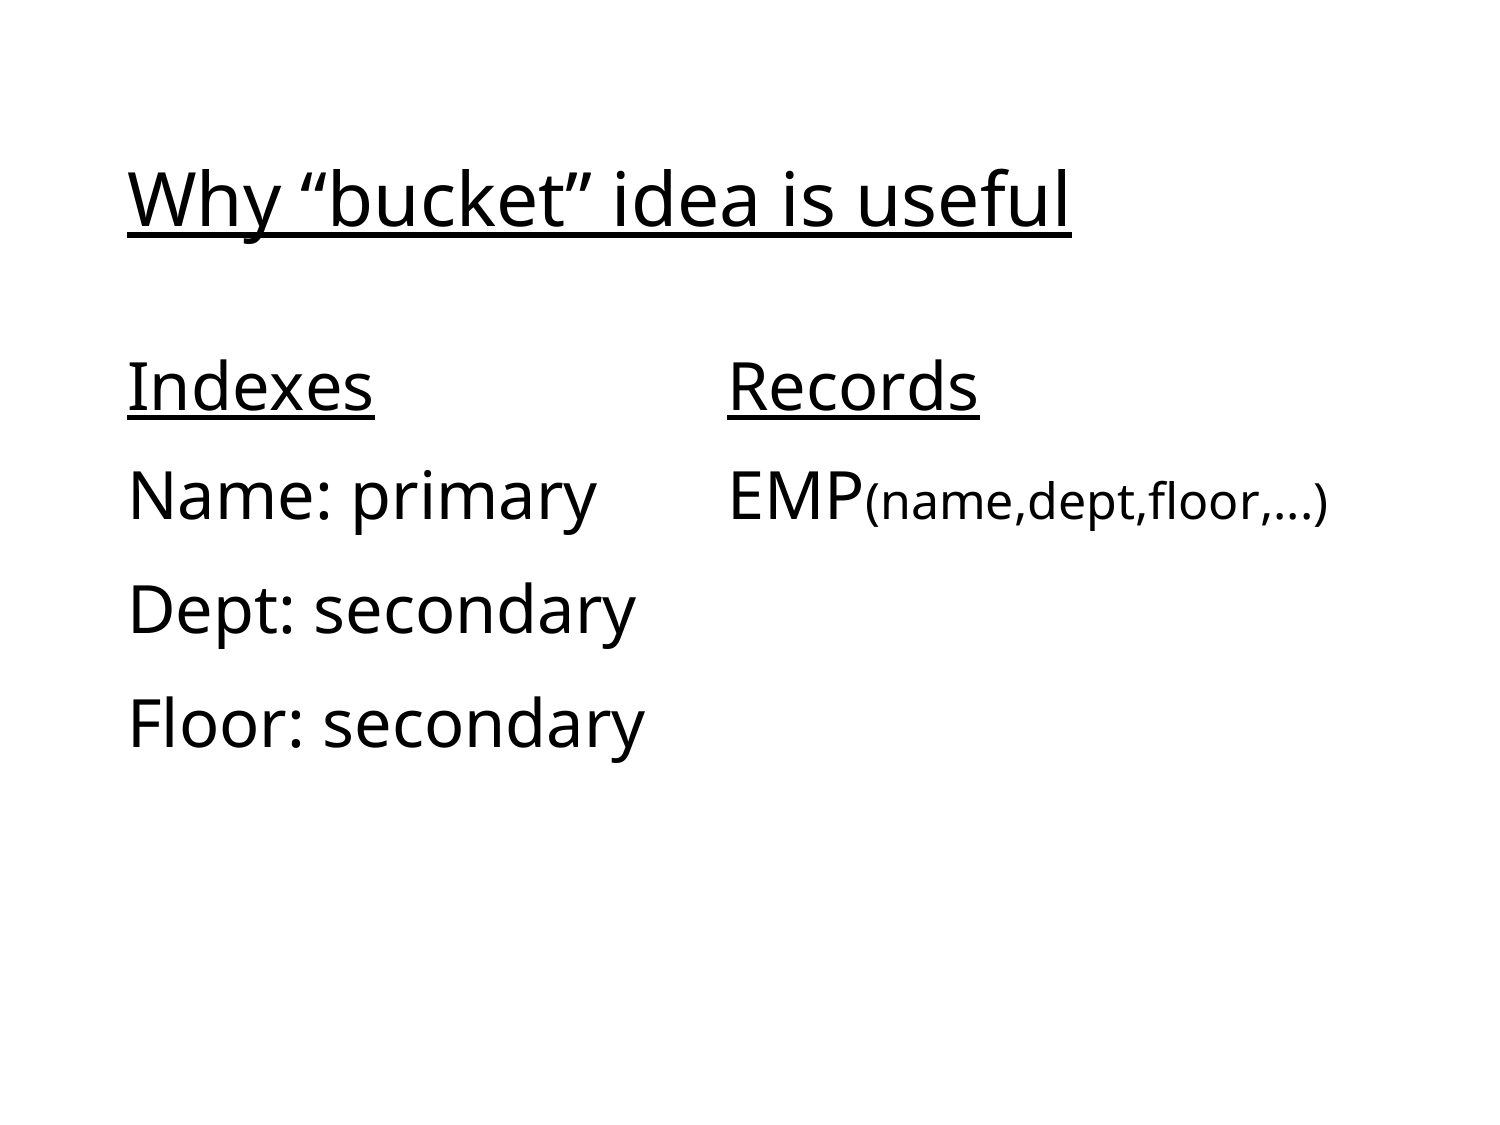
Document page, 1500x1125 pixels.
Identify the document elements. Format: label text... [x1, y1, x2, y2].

list Indexes Records Name: primary EMP(name,dept,floor,...) Dept: secondary Floor: secondary [112, 324, 1388, 1000]
title Why “bucket” idea is useful [112, 99, 1388, 288]
